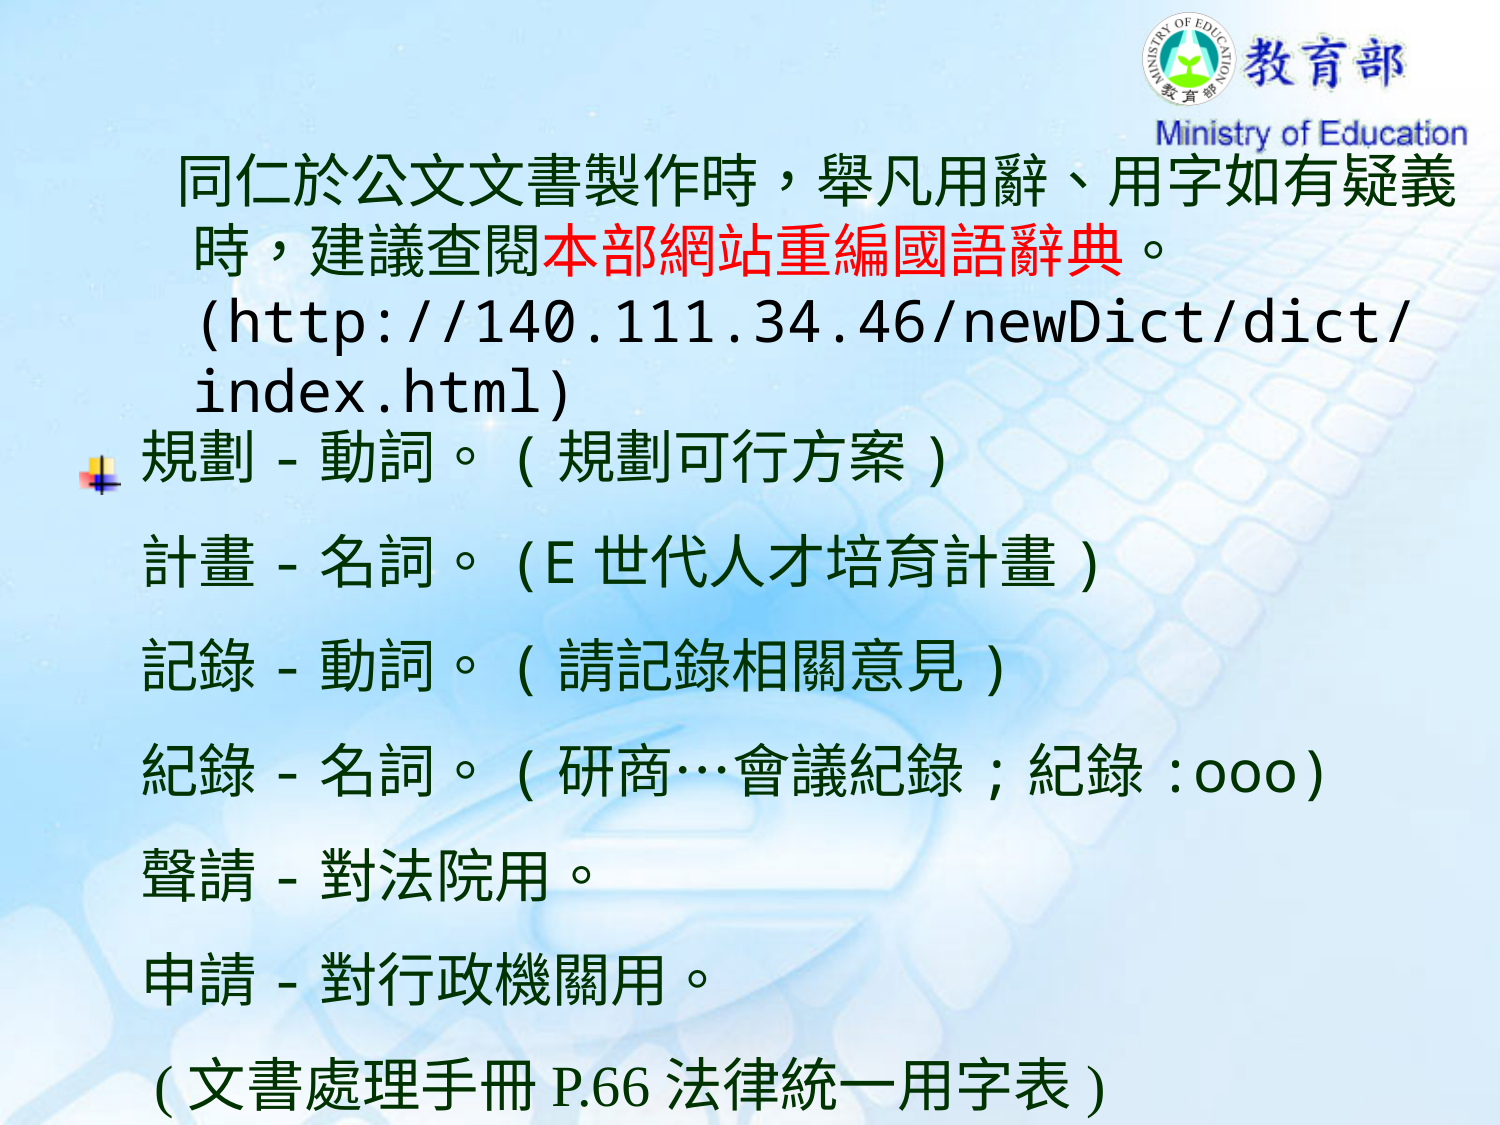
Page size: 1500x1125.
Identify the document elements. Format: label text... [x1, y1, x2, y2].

list 同仁於公文文書製作時，舉凡用辭、用字如有疑義時，建議查閱本部網站重編國語辭典。(http://140.111.34.46/newDict/dict/index.html) [64, 137, 1500, 813]
text_box 規劃-動詞。(規劃可行方案) 計畫-名詞。(E世代人才培育計畫) 記錄-動詞。(請記錄相關意見) 紀錄-名詞。(研商…會議紀錄;紀錄:ooo) 聲請-對法院用。 申請-對行政機關用。 (文書處理手冊P.66法律統一用字表) [125, 421, 1500, 1125]
